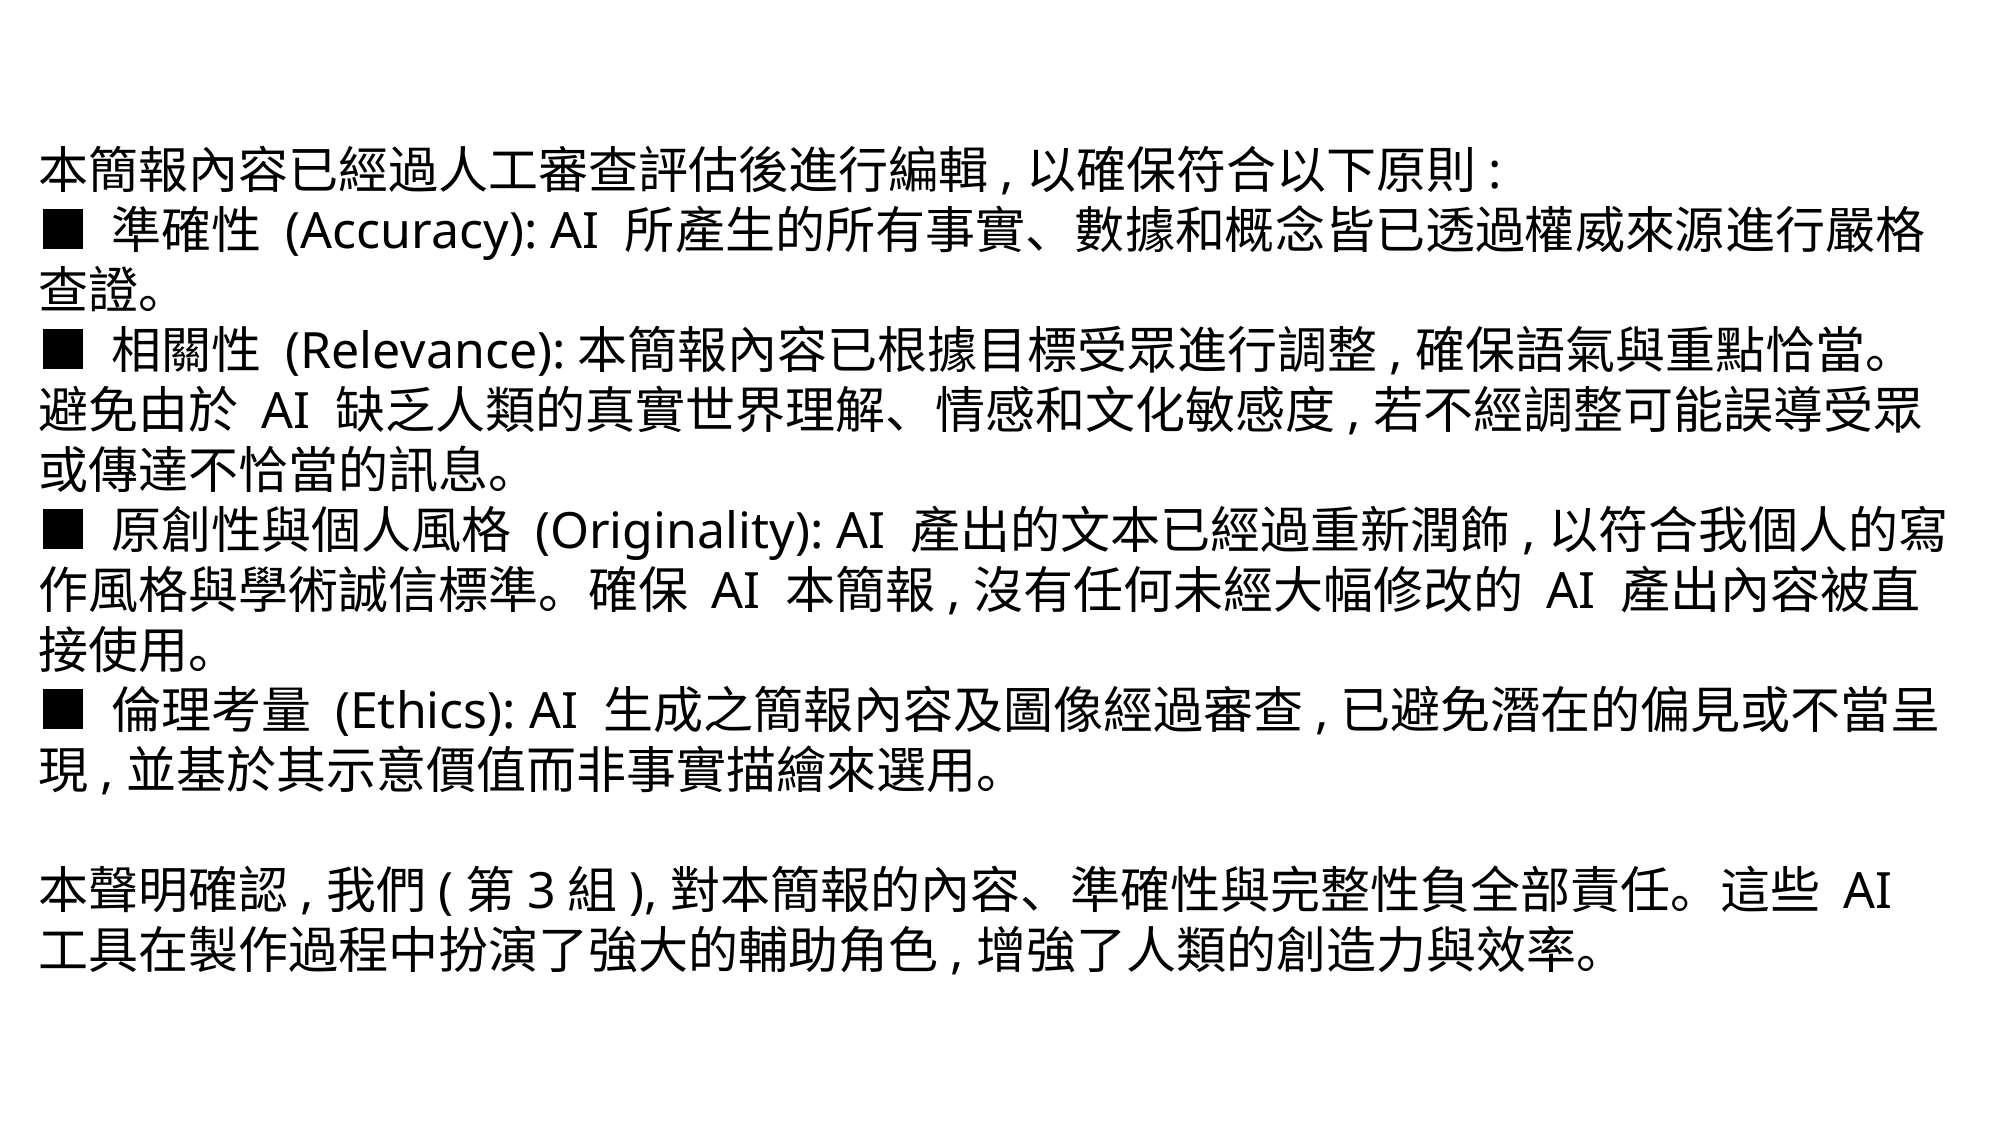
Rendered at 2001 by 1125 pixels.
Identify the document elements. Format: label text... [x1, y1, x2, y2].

text_box 本簡報內容已經過人工審查評估後進行編輯,以確保符合以下原則: ■ 準確性 (Accuracy): AI 所產生的所有事實、數據和概念皆已透過權威來源進行嚴格查證。 ■ 相關性 (Relevance):本簡報內容已根據目標受眾進行調整,確保語氣與重點恰當。避免由於 AI 缺乏人類的真實世界理解、情感和文化敏感度,若不經調整可能誤導受眾或傳達不恰當的訊息。 ■ 原創性與個人風格 (Originality): AI 產出的文本已經過重新潤飾,以符合我個人的寫作風格與學術誠信標準。確保 AI 本簡報,沒有任何未經大幅修改的 AI 產出內容被直接使用。 ■ 倫理考量 (Ethics): AI 生成之簡報內容及圖像經過審查,已避免潛在的偏見或不當呈現,並基於其示意價值而非事實描繪來選用。 本聲明確認,我們(第3組),對本簡報的內容、準確性與完整性負全部責任。這些 AI 工具在製作過程中扮演了強大的輔助角色,增強了人類的創造力與效率。 [23, 123, 1977, 1002]
